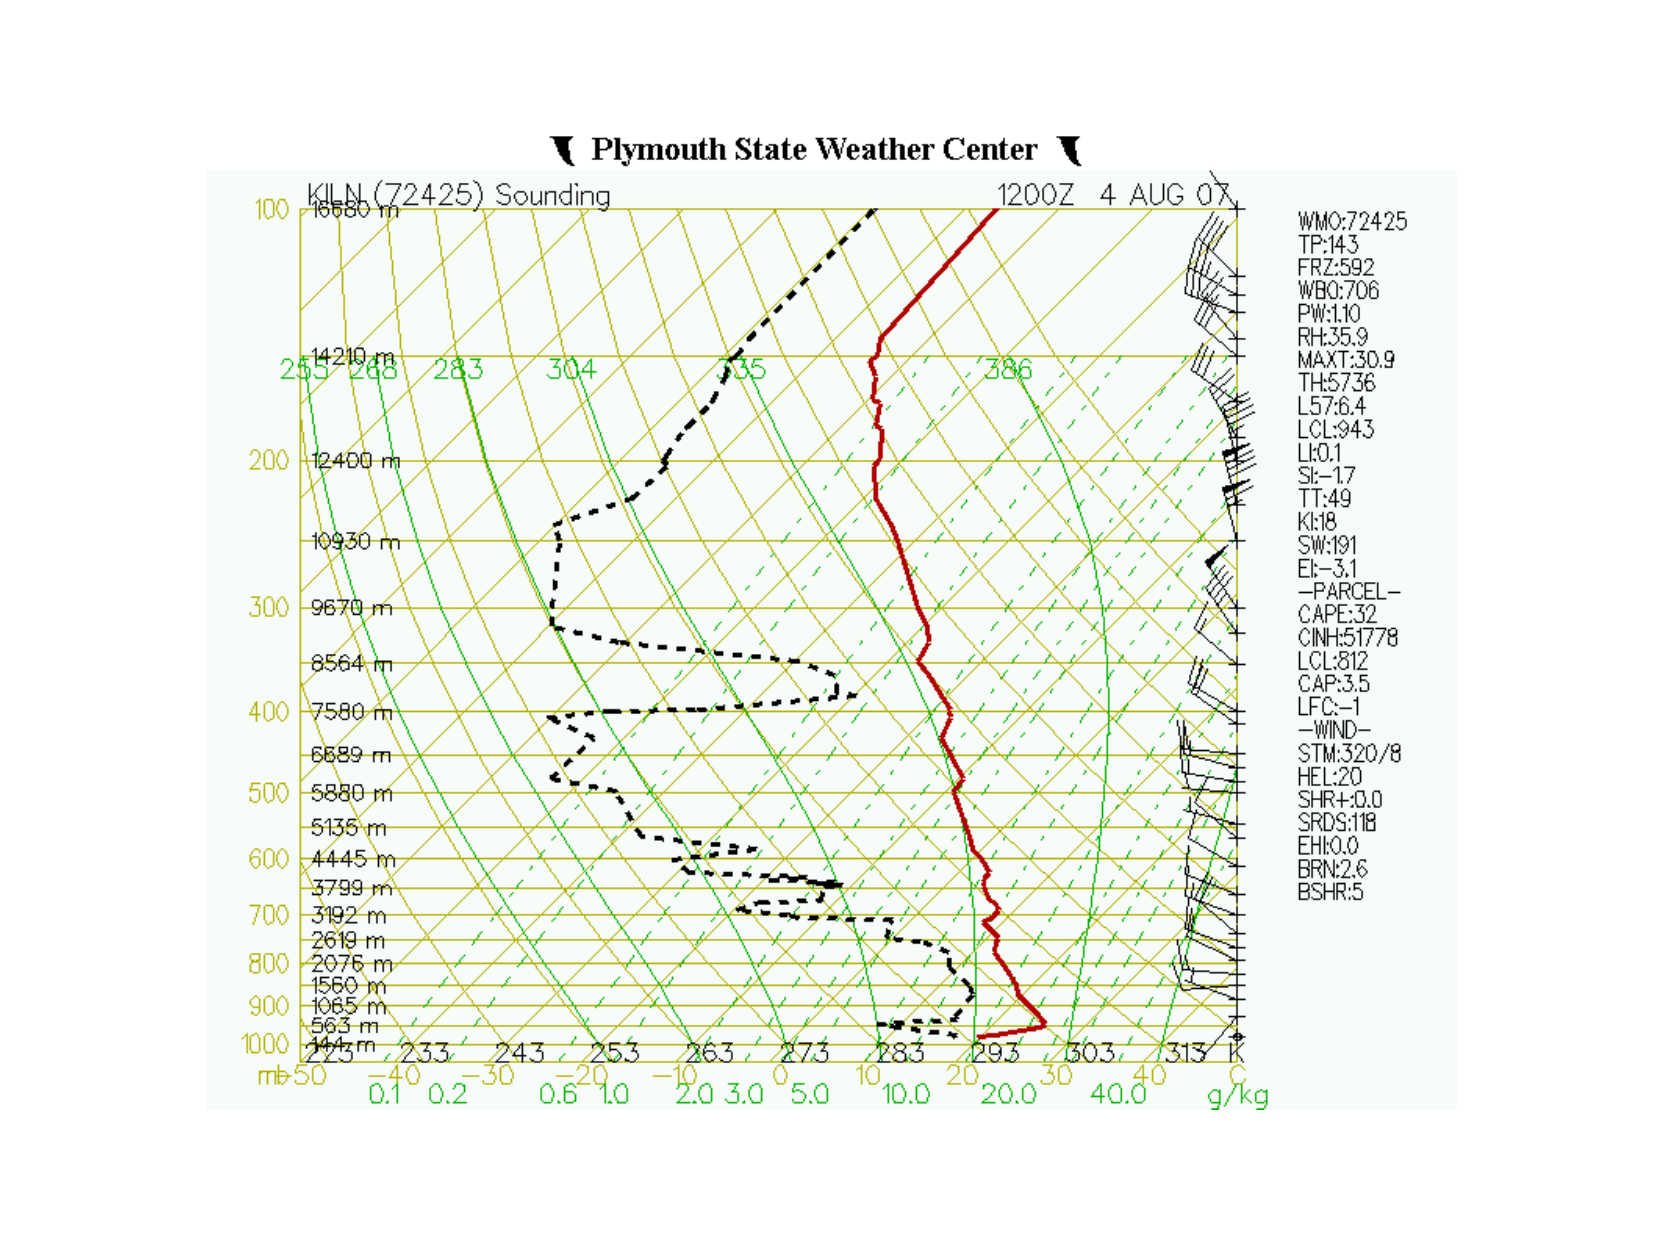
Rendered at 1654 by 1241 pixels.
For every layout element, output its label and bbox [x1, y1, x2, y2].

picture [206, 135, 1457, 1110]
